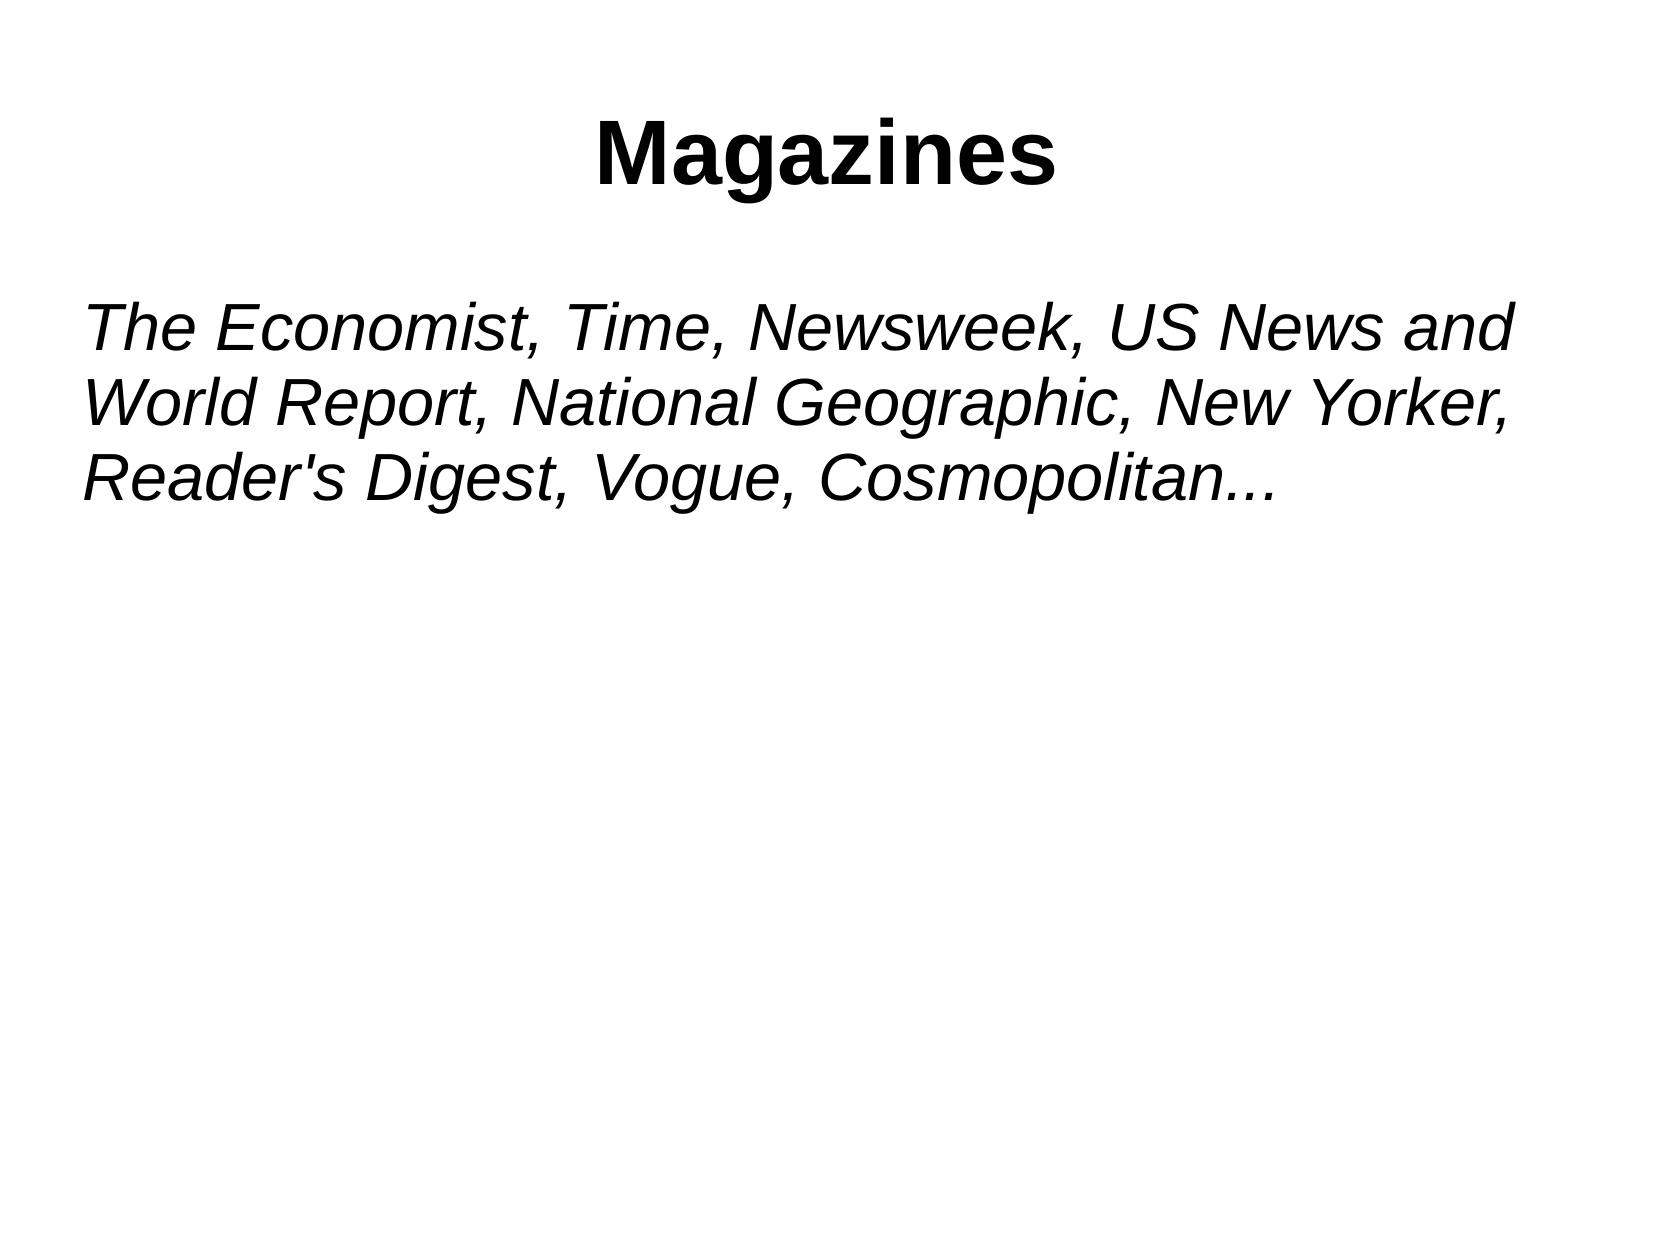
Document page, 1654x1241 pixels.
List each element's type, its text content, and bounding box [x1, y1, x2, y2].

list The Economist, Time, Newsweek, US News and World Report, National Geographic, New Yorker, Reader's Digest, Vogue, Cosmopolitan... [82, 290, 1571, 1109]
title Magazines [82, 49, 1571, 257]
